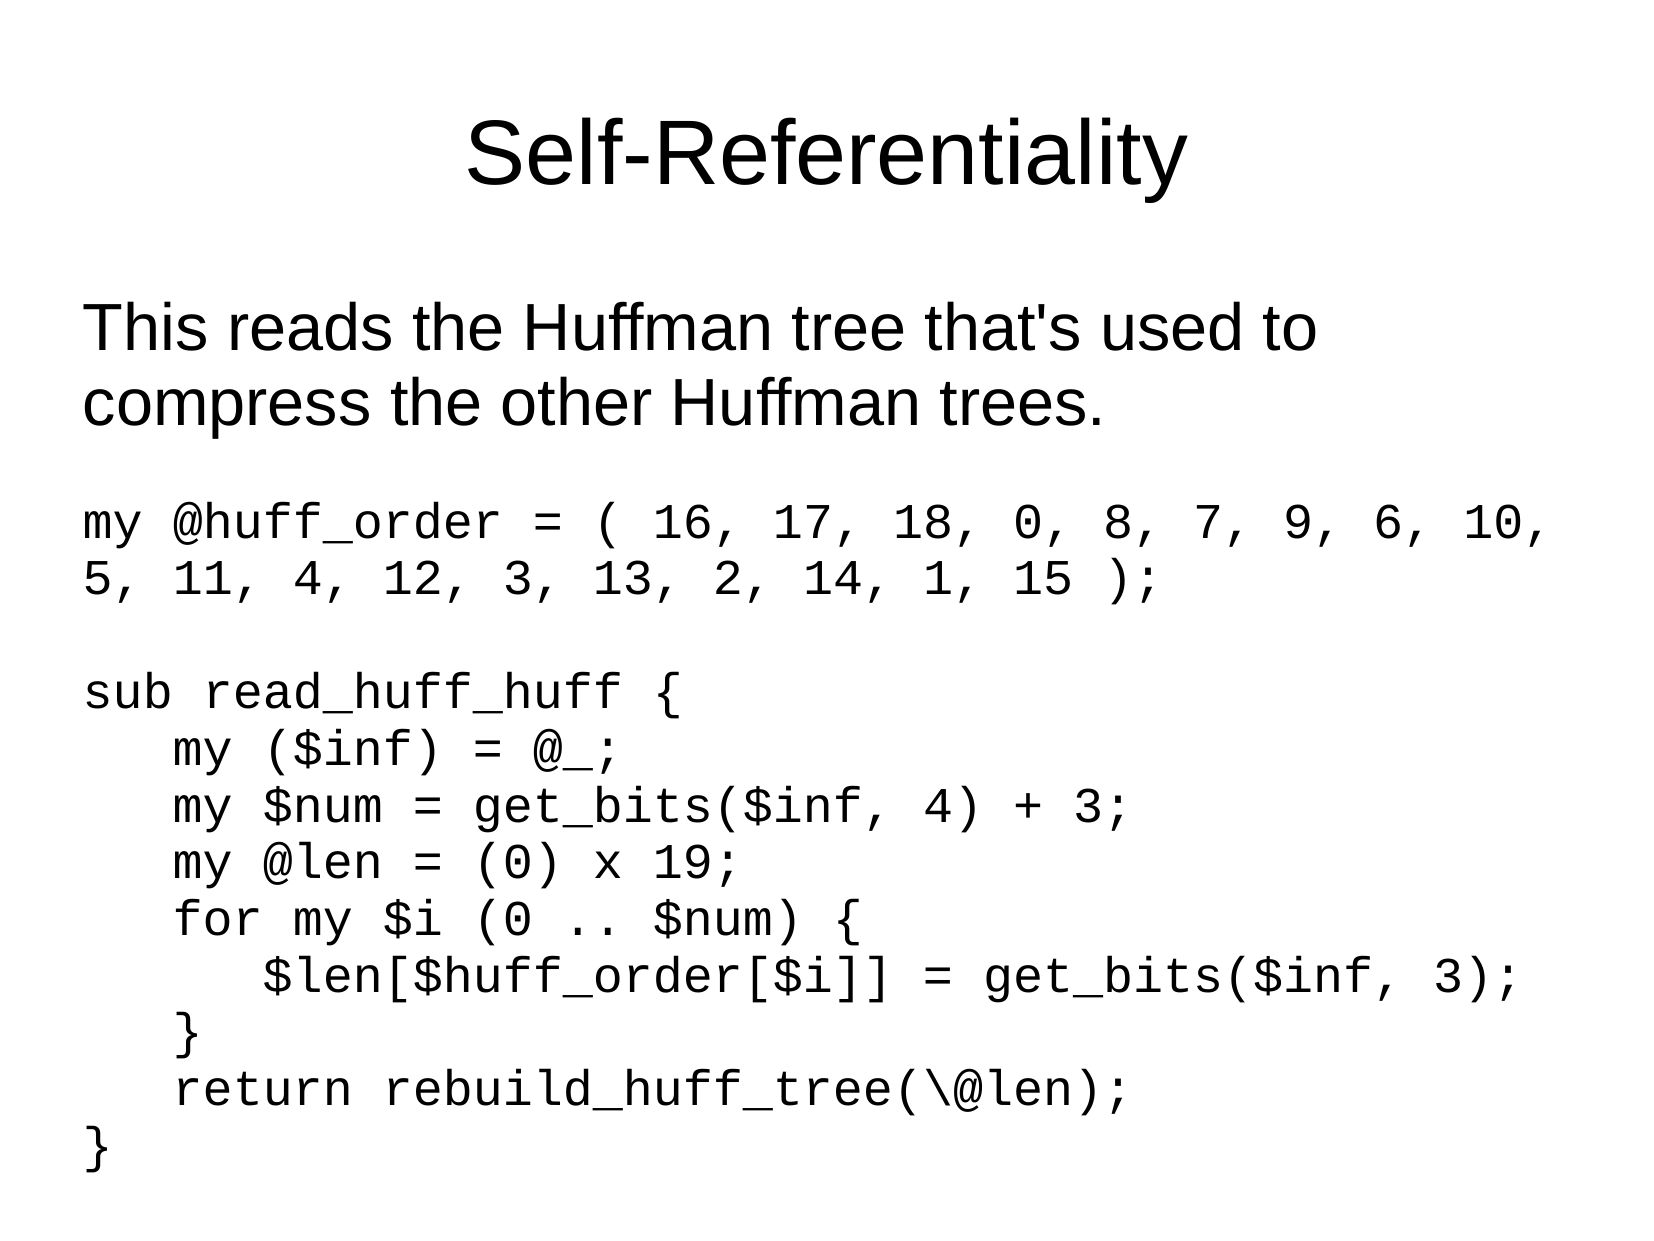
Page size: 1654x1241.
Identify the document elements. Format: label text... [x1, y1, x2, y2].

title Self-Referentiality [82, 49, 1571, 257]
list This reads the Huffman tree that's used to compress the other Huffman trees. my @huff_order = ( 16, 17, 18, 0, 8, 7, 9, 6, 10, 5, 11, 4, 12, 3, 13, 2, 14, 1, 15 ); sub read_huff_huff { my ($inf) = @_; my $num = get_bits($inf, 4) + 3; my @len = (0) x 19; for my $i (0 .. $num) { $len[$huff_order[$i]] = get_bits($inf, 3); } return rebuild_huff_tree(\@len); } [82, 290, 1571, 1178]
